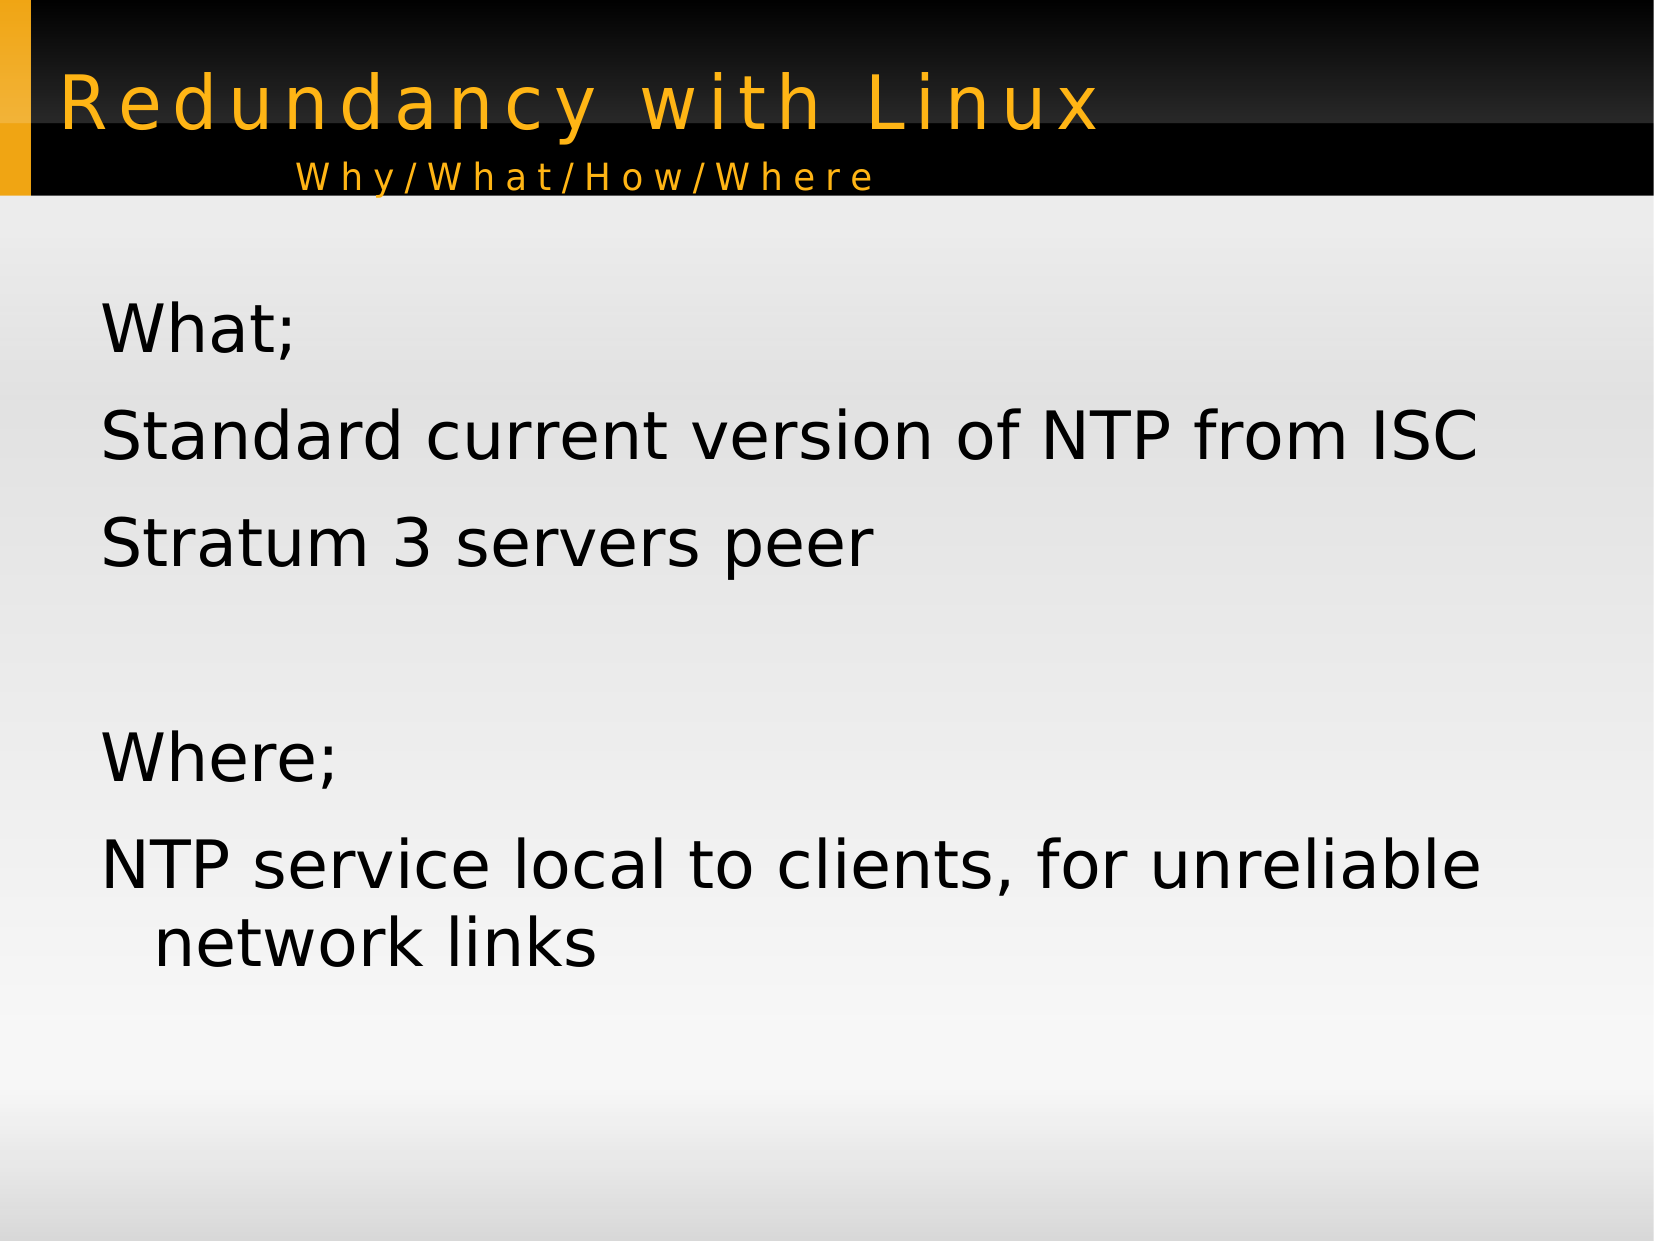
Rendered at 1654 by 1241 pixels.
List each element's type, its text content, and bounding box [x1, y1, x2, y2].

title Redundancy with Linux [59, 29, 1270, 178]
picture [0, 0, 1654, 1241]
title Why/What/How/Where [295, 118, 1063, 237]
list What; Standard current version of NTP from ISC Stratum 3 servers peer Where; NTP service local to clients, for unreliable network links [82, 290, 1571, 1109]
